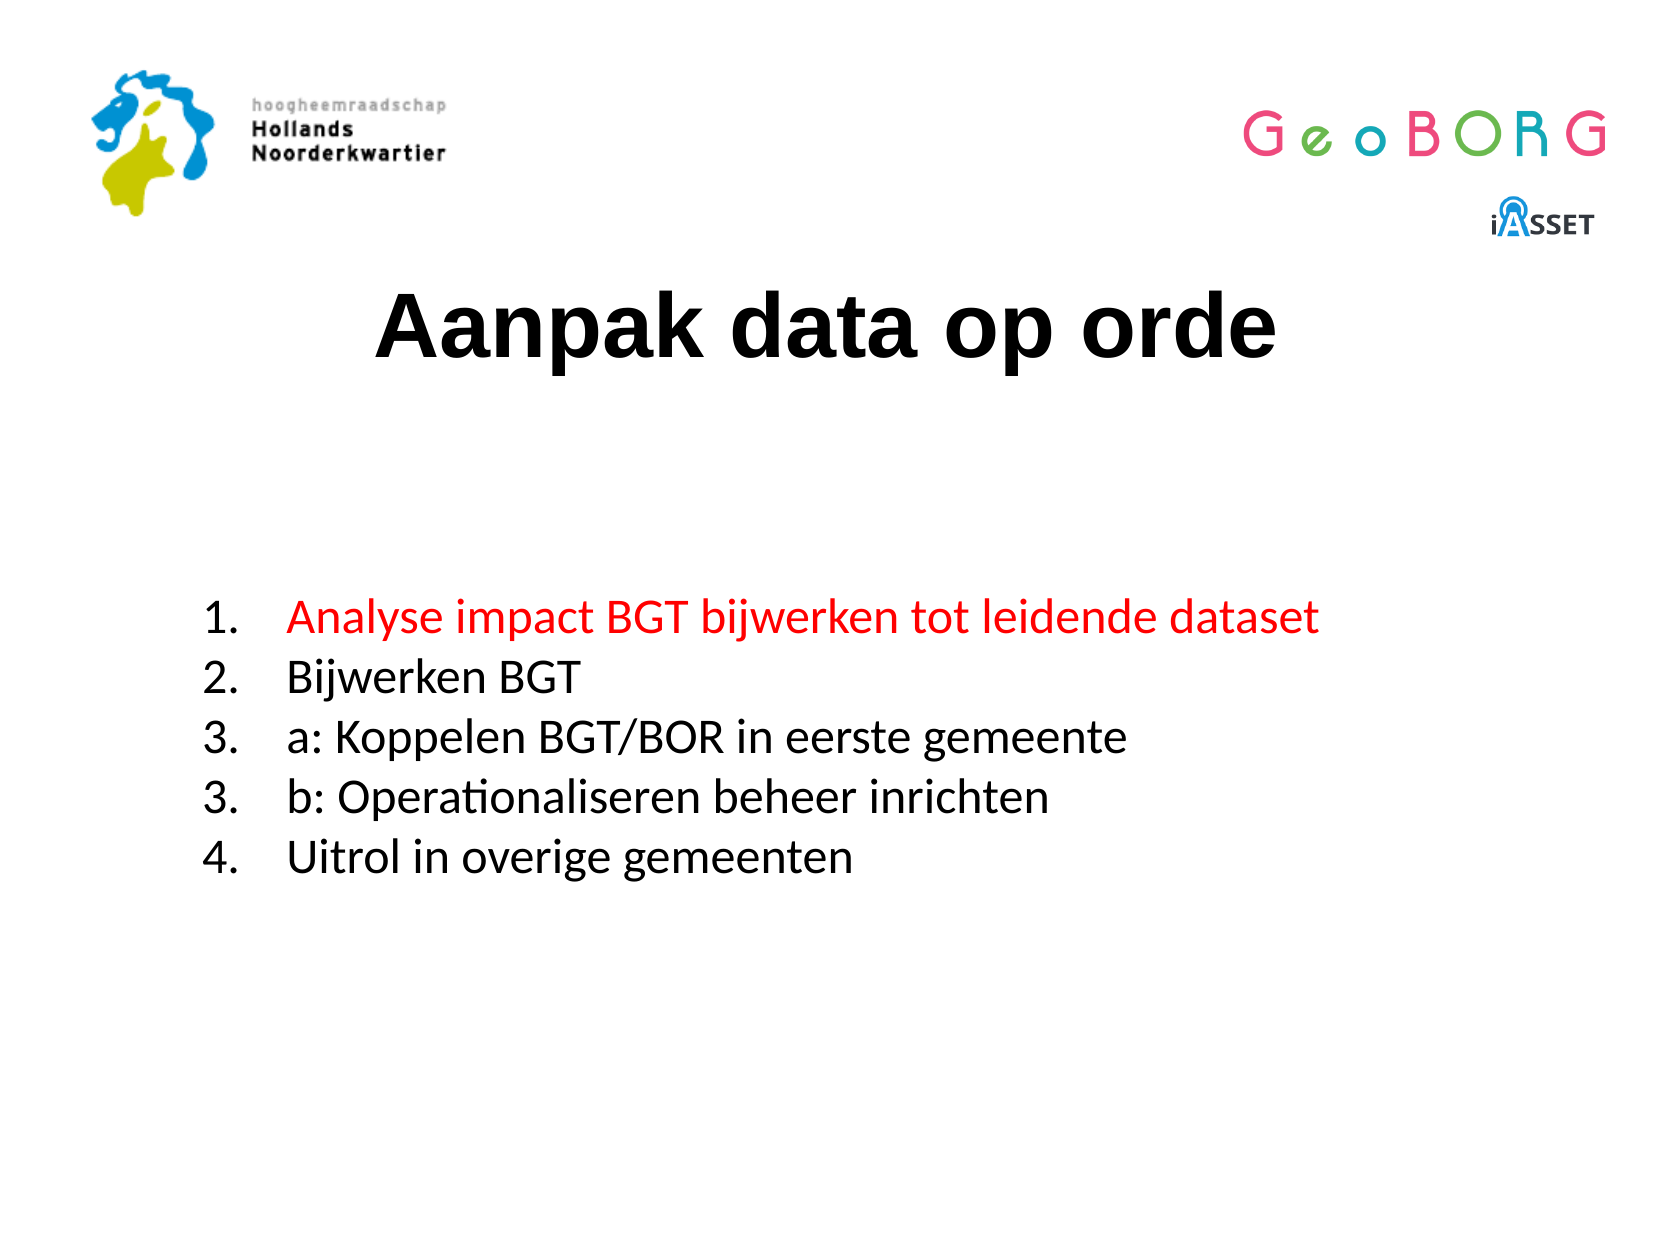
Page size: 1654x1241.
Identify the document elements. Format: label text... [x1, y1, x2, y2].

title Aanpak data op orde [82, 269, 1571, 575]
picture [1487, 195, 1595, 239]
picture [1239, 106, 1619, 165]
picture [59, 47, 481, 240]
text_box Analyse impact BGT bijwerken tot leidende dataset Bijwerken BGT a: Koppelen BGT/BOR in eerste gemeente b: Operationaliseren beheer inrichten Uitrol in overige gemeenten [37, 575, 1608, 894]
